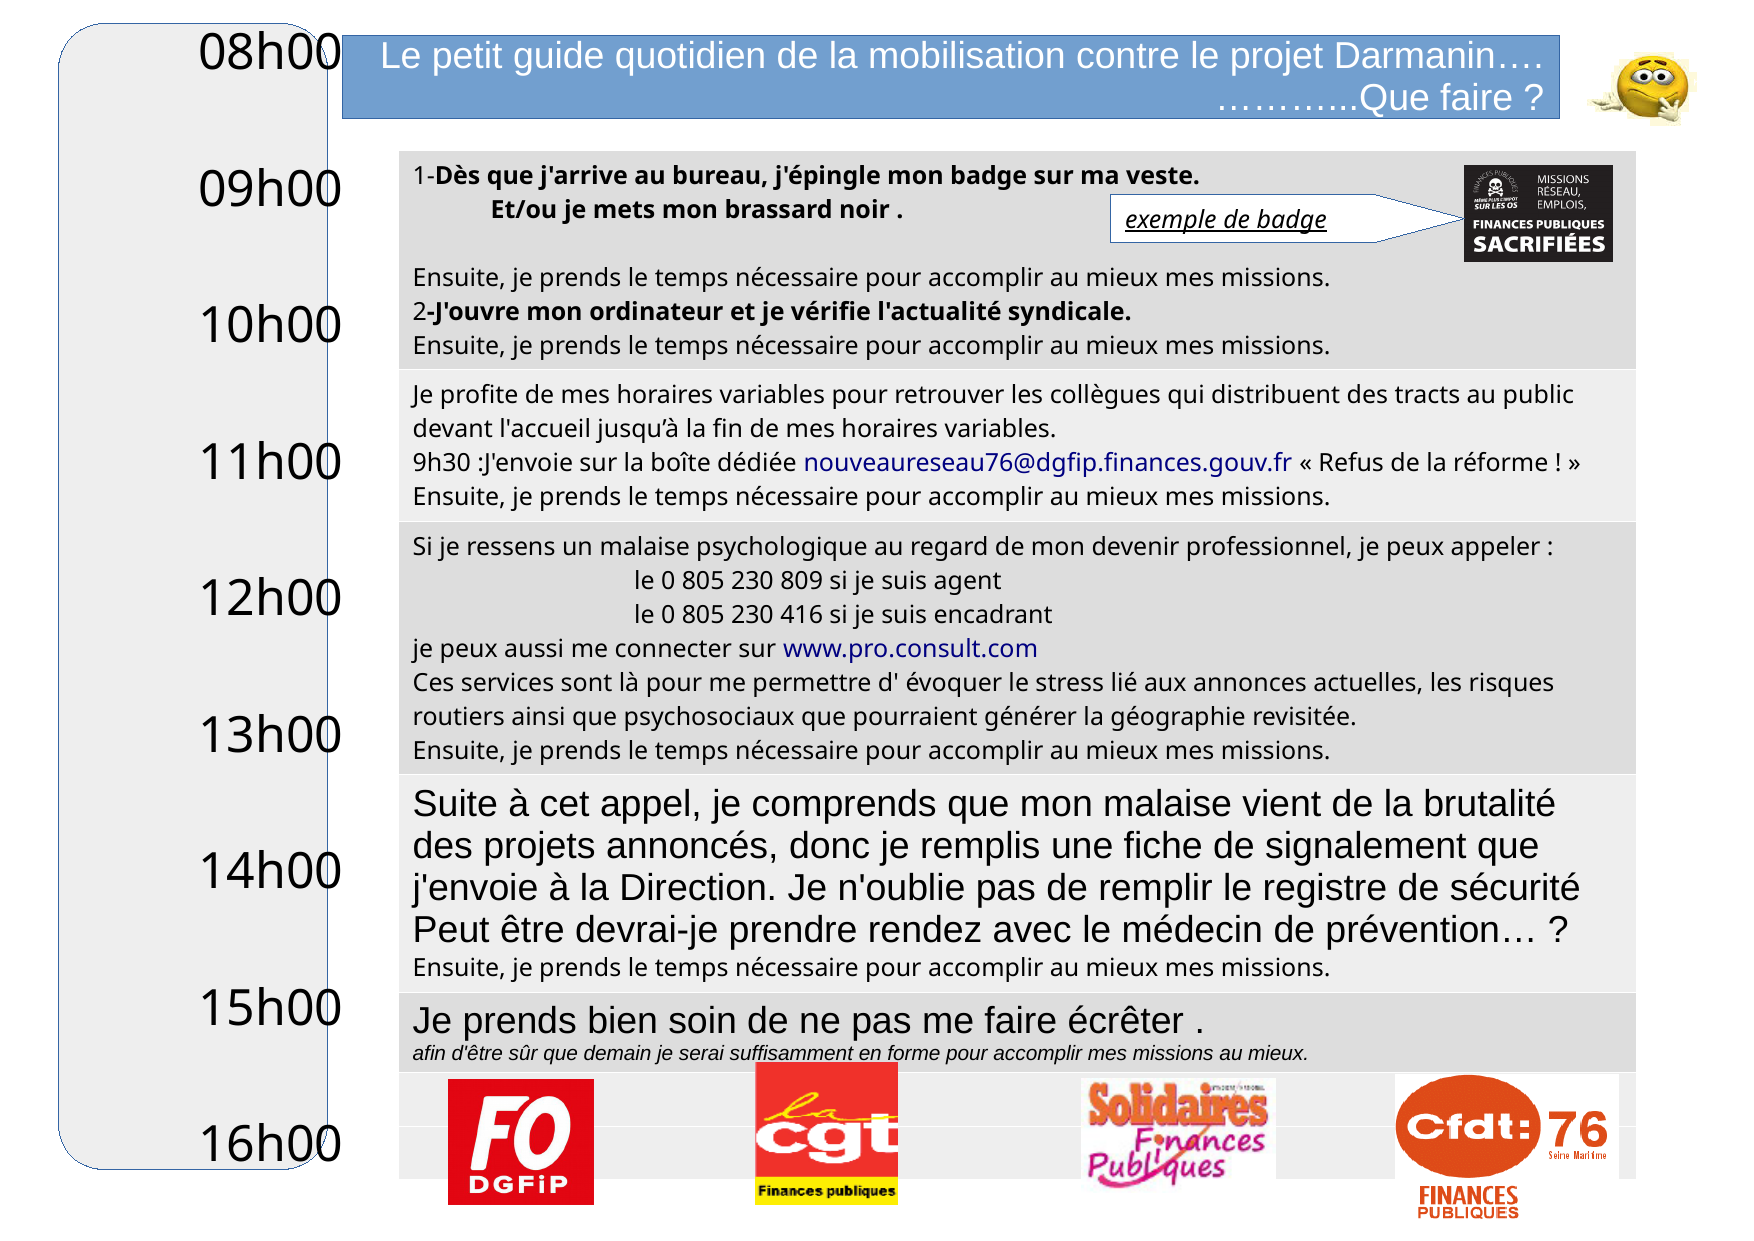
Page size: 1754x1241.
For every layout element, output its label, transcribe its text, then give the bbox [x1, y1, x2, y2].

table_cell [898, 1073, 1636, 1126]
table_cell [594, 1127, 755, 1179]
text_box exemple de badge [1110, 194, 1465, 243]
table_header 1-Dès que j'arrive au bureau, j'épingle mon badge sur ma veste. Et/ou je mets mon brassard noir . Ensuite, je prends le temps nécessaire pour accomplir au mieux mes missions. 2-J'ouvre mon ordinateur et je vérifie l'actualité syndicale. Ensuite, je prends le temps nécessaire pour accomplir au mieux mes missions. [399, 151, 1636, 369]
table_cell [399, 1127, 448, 1179]
table_cell [898, 1127, 1081, 1179]
text_box Aujourd'hui : 08h00 09h00 10h00 11h00 12h00 13h00 14h00 15h00 16h00 17h00 [58, 23, 328, 1170]
table_cell [1619, 1127, 1636, 1179]
table_cell [399, 1073, 755, 1126]
table_cell [1276, 1127, 1395, 1179]
table_cell Je profite de mes horaires variables pour retrouver les collègues qui distribuent des tracts au public devant l'accueil jusqu’à la fin de mes horaires variables. 9h30 :J'envoie sur la boîte dédiée nouveaureseau76@dgfip.finances.gouv.fr « Refus de la réforme ! » Ensuite, je prends le temps nécessaire pour accomplir au mieux mes missions. [399, 370, 1636, 521]
picture [1081, 1078, 1276, 1193]
table_cell Suite à cet appel, je comprends que mon malaise vient de la brutalité des projets annoncés, donc je remplis une fiche de signalement que j'envoie à la Direction. Je n'oublie pas de remplir le registre de sécurité Peut être devrai-je prendre rendez avec le médecin de prévention… ? Ensuite, je prends le temps nécessaire pour accomplir au mieux mes missions. [399, 775, 1636, 992]
picture [448, 1079, 594, 1205]
table_cell Je prends bien soin de ne pas me faire écrêter . afin d'être sûr que demain je serai suffisamment en forme pour accomplir mes missions au mieux. [399, 993, 1636, 1072]
picture [755, 1062, 898, 1205]
picture [1395, 1074, 1619, 1222]
table_cell Si je ressens un malaise psychologique au regard de mon devenir professionnel, je peux appeler : le 0 805 230 809 si je suis agent le 0 805 230 416 si je suis encadrant je peux aussi me connecter sur www.pro.consult.com Ces services sont là pour me permettre d' évoquer le stress lié aux annonces actuelles, les risques routiers ainsi que psychosociaux que pourraient générer la géographie revisitée. Ensuite, je prends le temps nécessaire pour accomplir au mieux mes missions. [399, 522, 1636, 774]
picture [1464, 165, 1613, 262]
picture [1582, 35, 1725, 142]
text_box Le petit guide quotidien de la mobilisation contre le projet Darmanin…. ………...Que faire ? [342, 35, 1560, 119]
